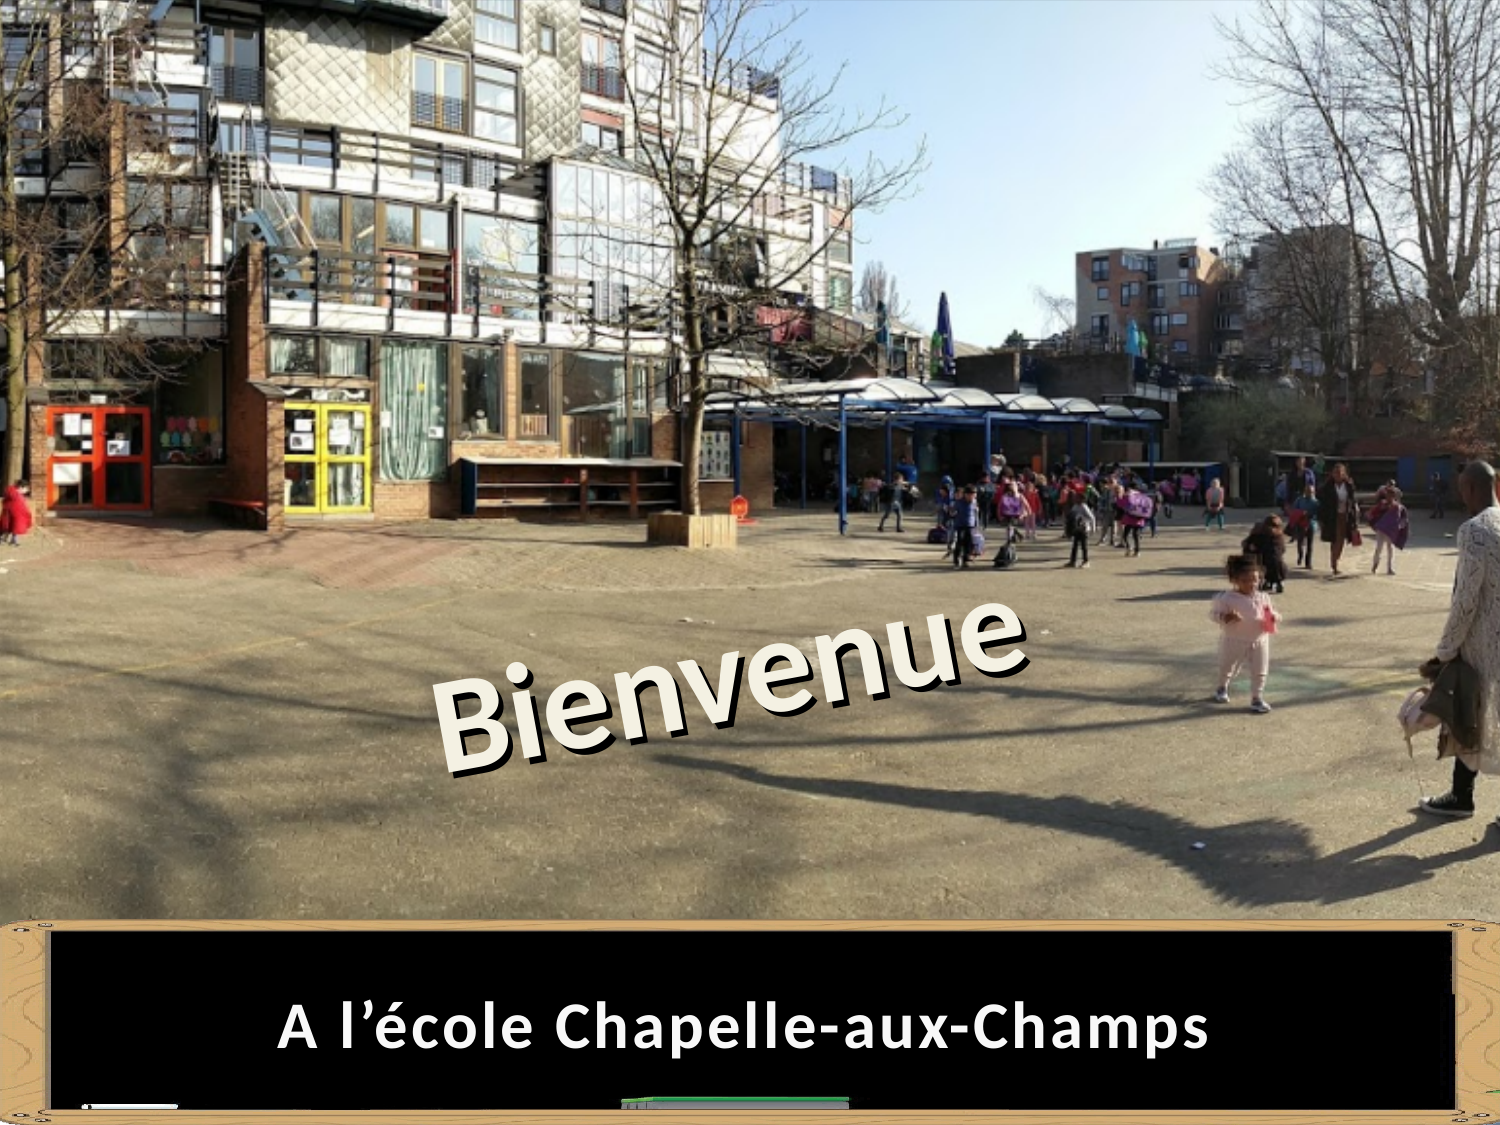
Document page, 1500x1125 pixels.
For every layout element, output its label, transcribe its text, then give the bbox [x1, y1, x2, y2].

text_box Bienvenue [399, 519, 1054, 812]
picture [0, 0, 1500, 1125]
text_box A l’école Chapelle-aux-Champs [262, 974, 1240, 1070]
